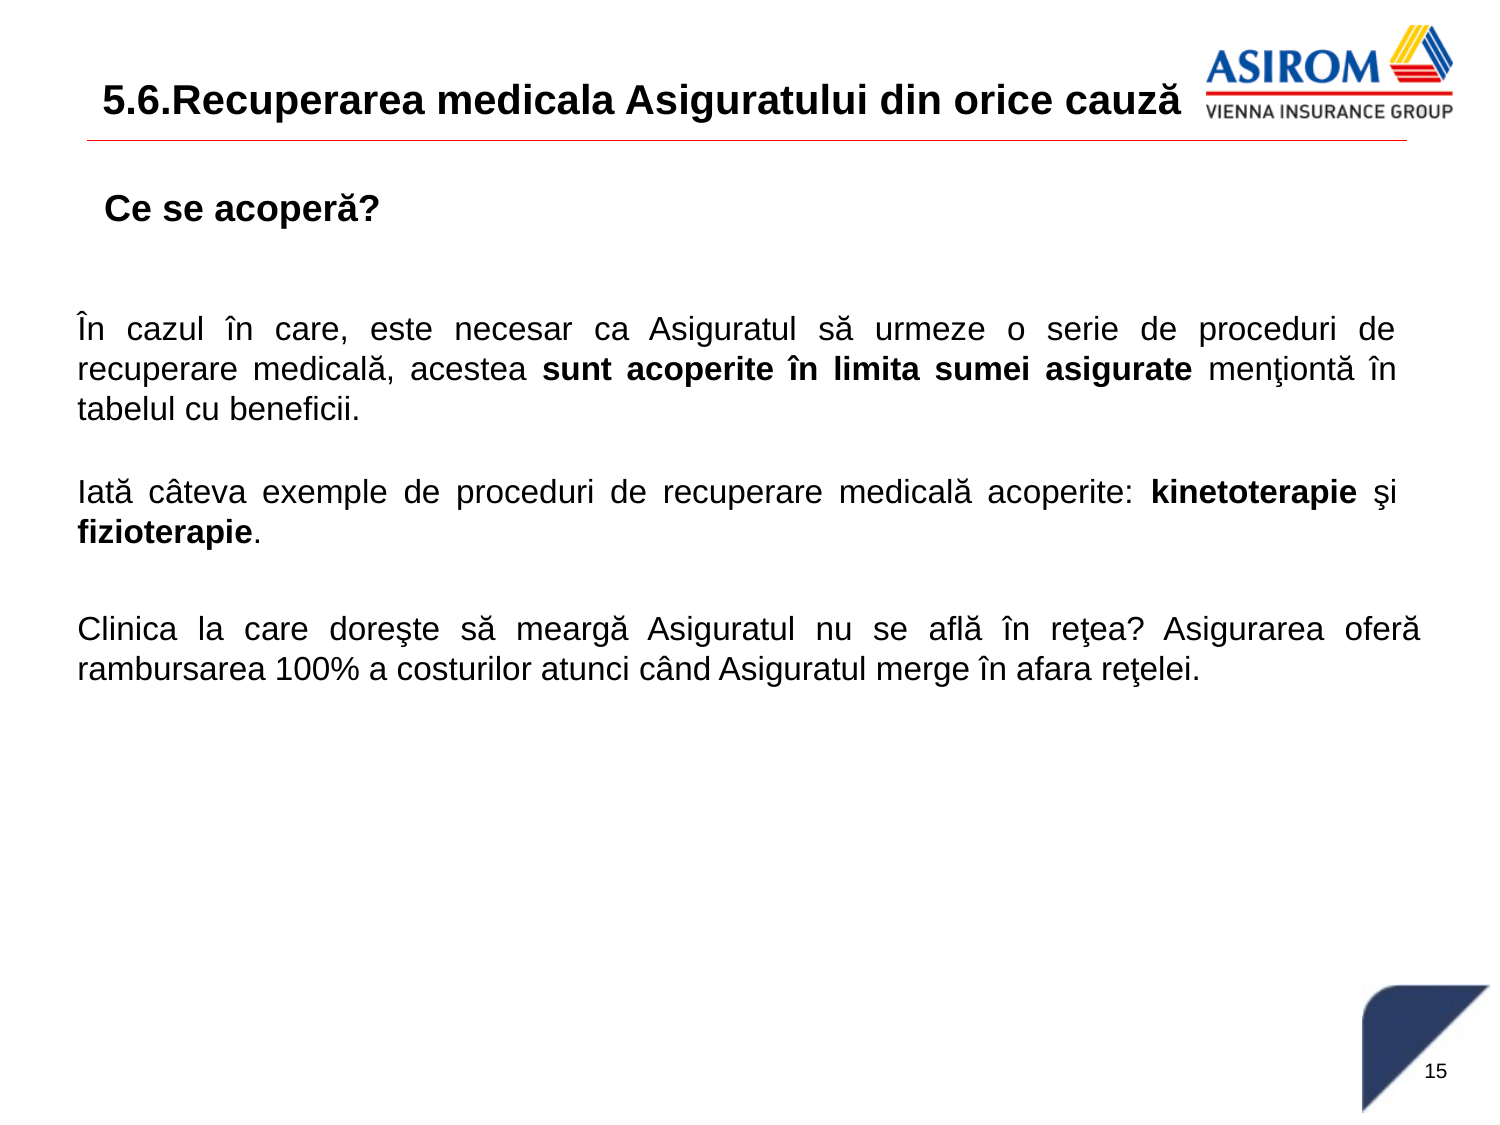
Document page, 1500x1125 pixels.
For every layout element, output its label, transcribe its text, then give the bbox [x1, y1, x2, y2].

text_box În cazul în care, este necesar ca Asiguratul să urmeze o serie de proceduri de recuperare medicală, acestea sunt acoperite în limita sumei asigurate menţiontă în tabelul cu beneficii. [62, 299, 1413, 438]
text_box Ce se acoperă? [89, 176, 396, 237]
text_box Iată câteva exemple de proceduri de recuperare medicală acoperite: kinetoterapie şi fizioterapie. [62, 462, 1413, 543]
text_box 5.6.Recuperarea medicala Asiguratului din orice cauză [87, 75, 1313, 130]
text_box Clinica la care doreşte să meargă Asiguratul nu se află în reţea? Asigurarea oferă rambursarea 100% a costurilor atunci când Asiguratul merge în afara reţelei. [62, 600, 1438, 788]
picture [1206, 12, 1453, 134]
picture [1362, 984, 1490, 1113]
